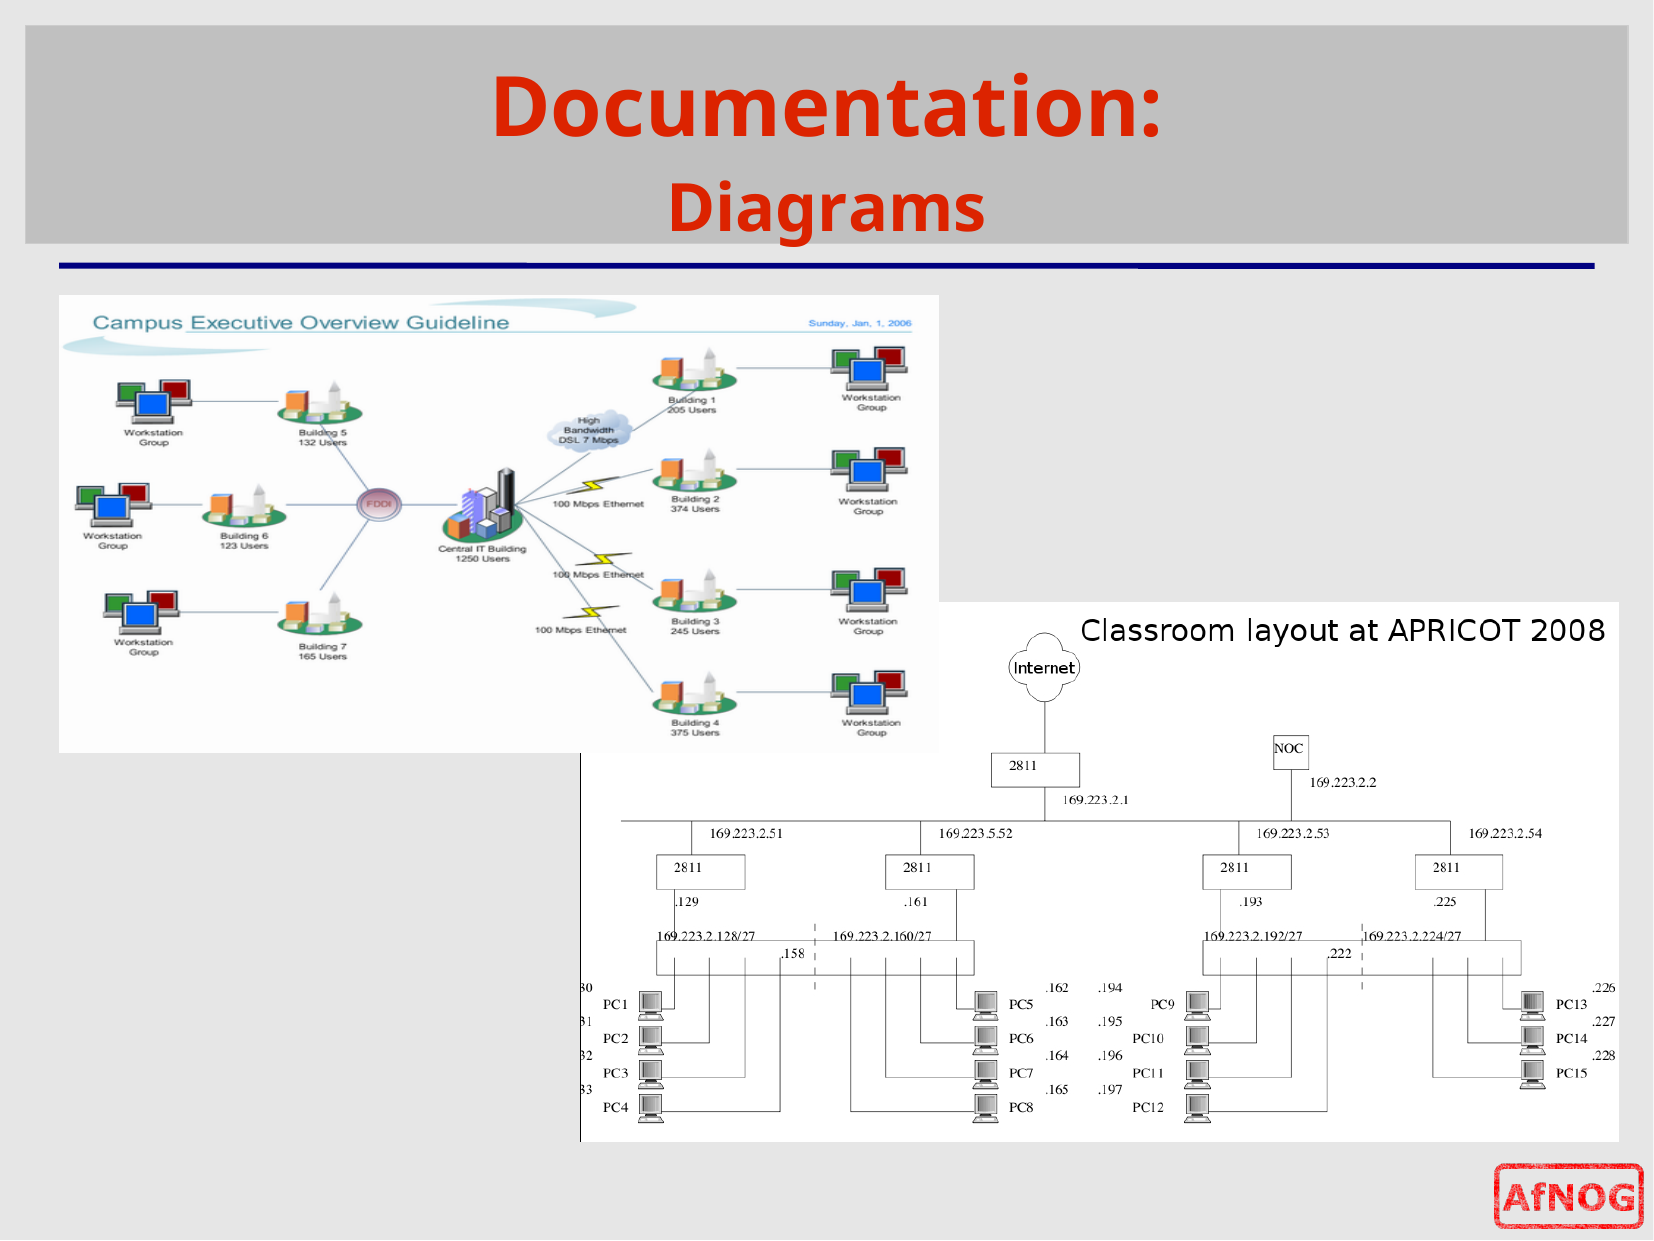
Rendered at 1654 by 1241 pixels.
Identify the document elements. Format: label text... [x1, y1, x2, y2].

title Documentation: Diagrams [121, 46, 1532, 253]
picture [1494, 1163, 1644, 1229]
picture [59, 295, 1619, 1142]
